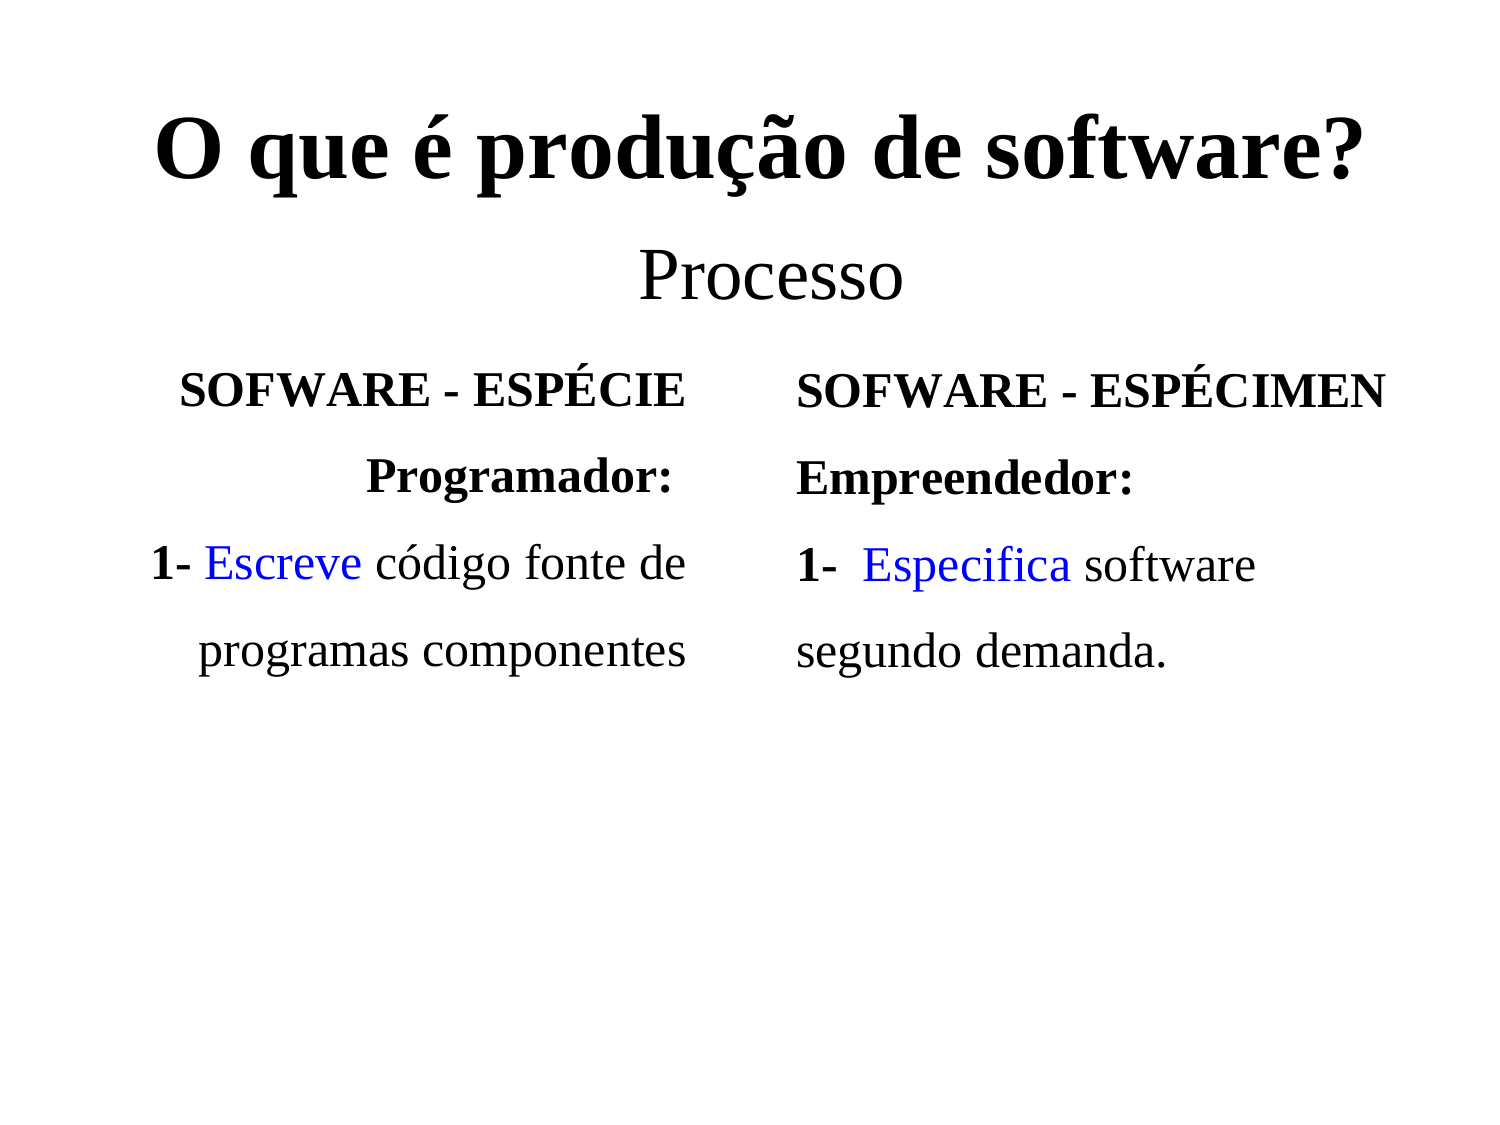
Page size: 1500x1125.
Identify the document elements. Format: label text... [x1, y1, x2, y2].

text_box SOFWARE - ESPÉCIE Programador: 1- Escreve código fonte de programas componentes 2- Compila fontes para cada plataforma alvo (build) 3-Depura e evolui os fontes no ciclo de vida da espécie [91, 322, 703, 1125]
text_box Processo [522, 228, 1022, 321]
title O que é produção de software? [68, 78, 1455, 218]
text_box SOFWARE - ESPÉCIMEN Empreendedor: 1- Especifica software segundo demanda. 2- Build + licença = matriz de “produto” (sw executável) 3- Credencia fornecedores e serviços. [781, 324, 1422, 1040]
